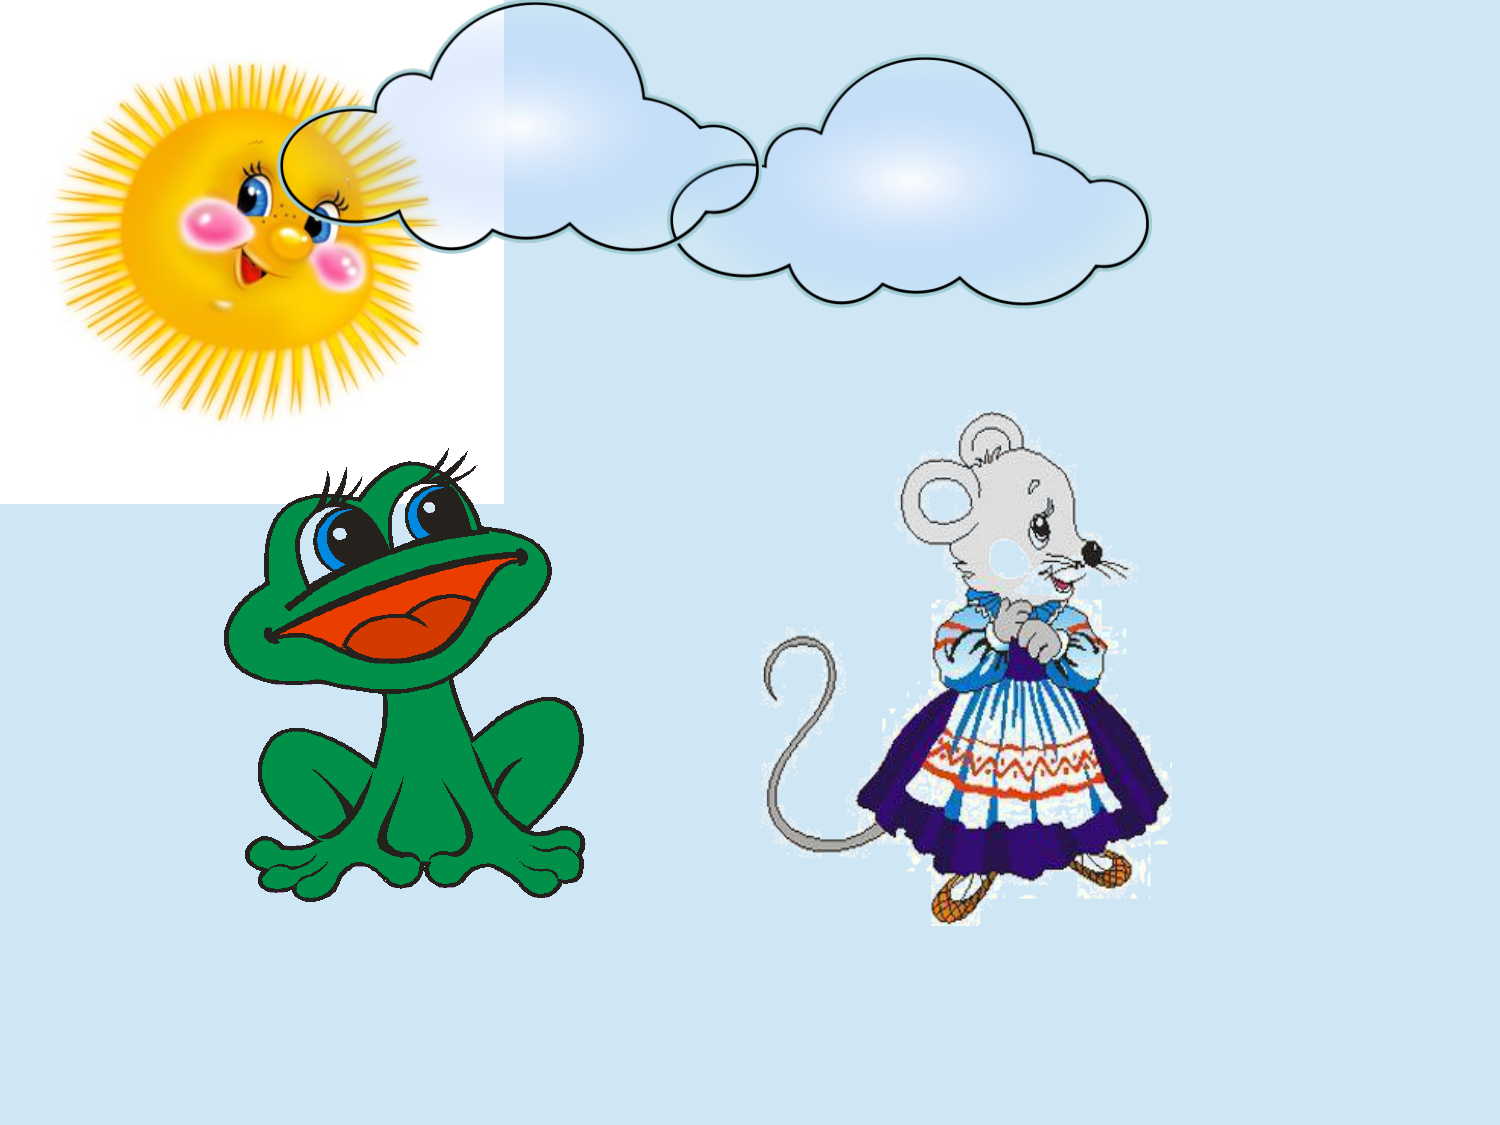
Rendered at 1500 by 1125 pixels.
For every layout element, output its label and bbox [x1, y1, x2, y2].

picture [0, 0, 1152, 903]
picture [761, 410, 1172, 926]
